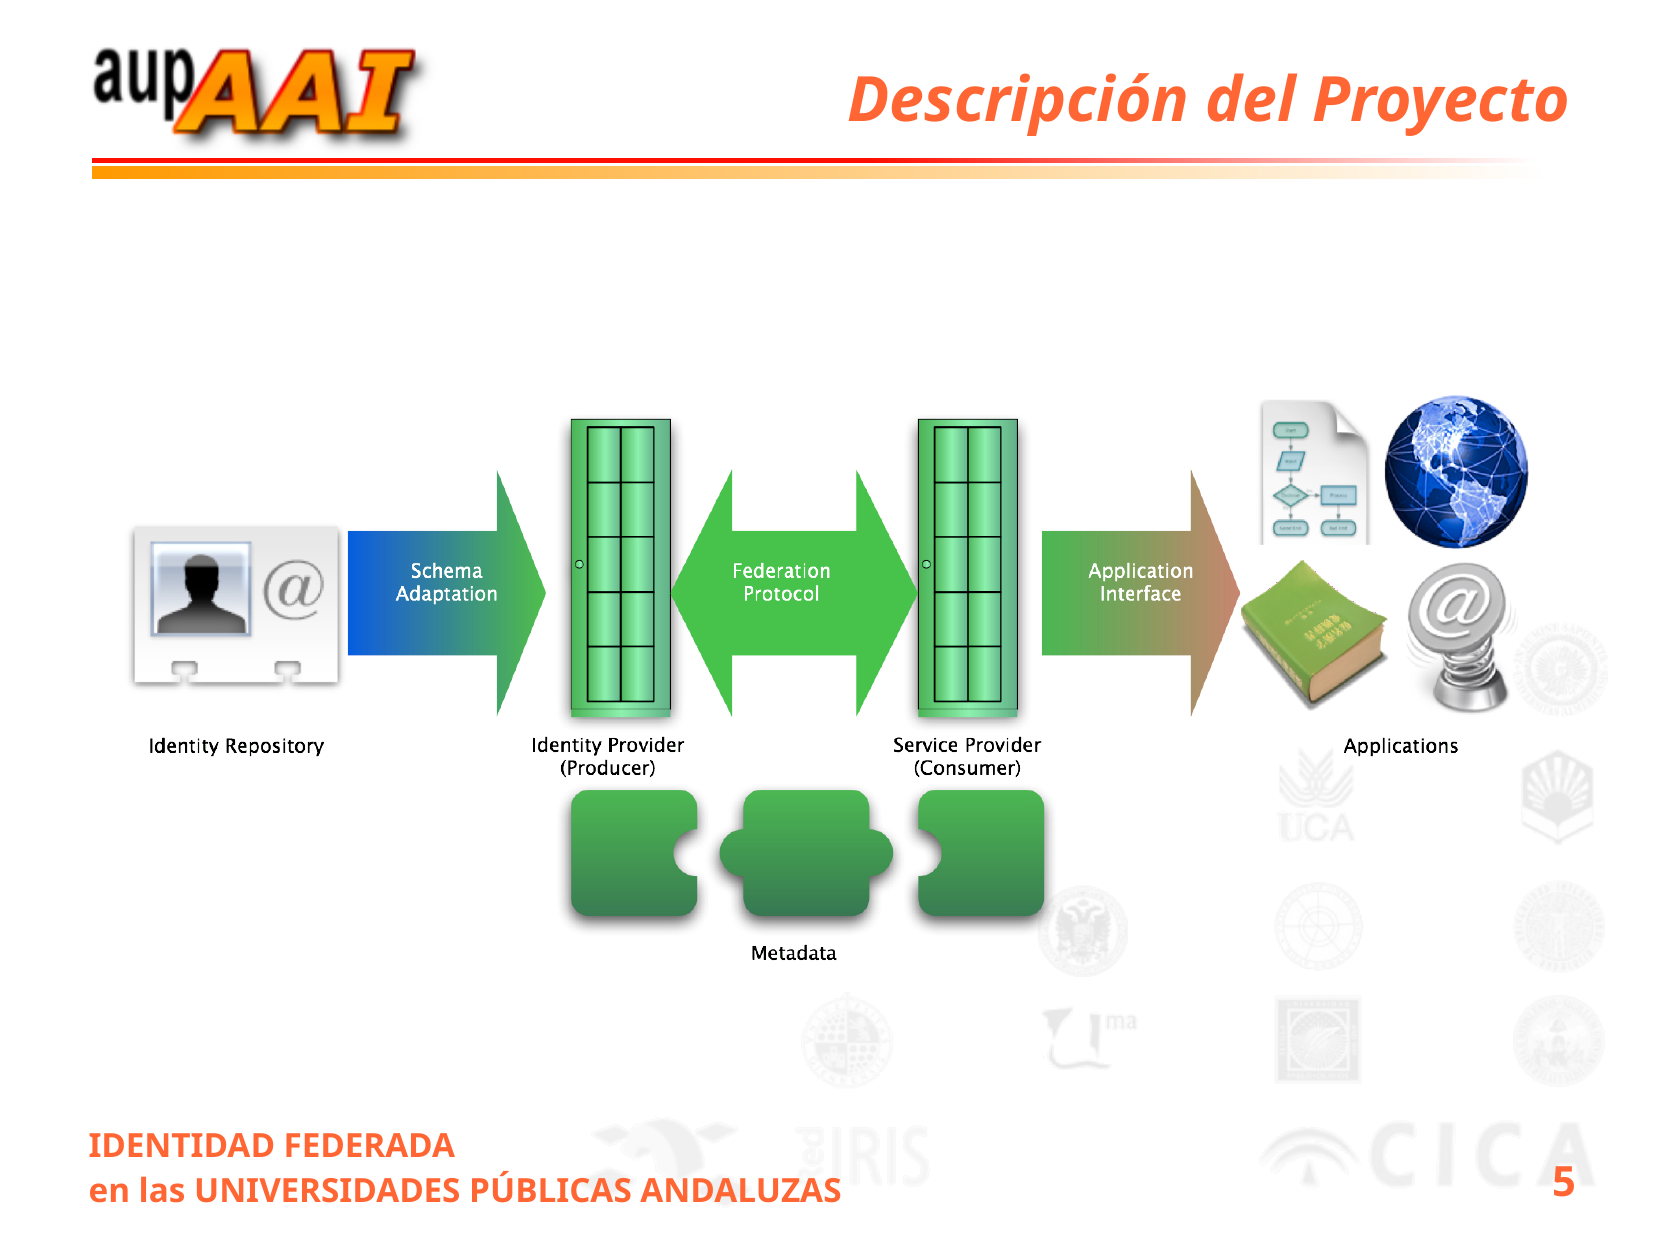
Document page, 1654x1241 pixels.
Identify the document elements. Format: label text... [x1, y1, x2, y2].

title Descripción del Proyecto [590, 62, 1571, 133]
picture [49, 19, 1545, 179]
picture [121, 392, 1614, 1209]
